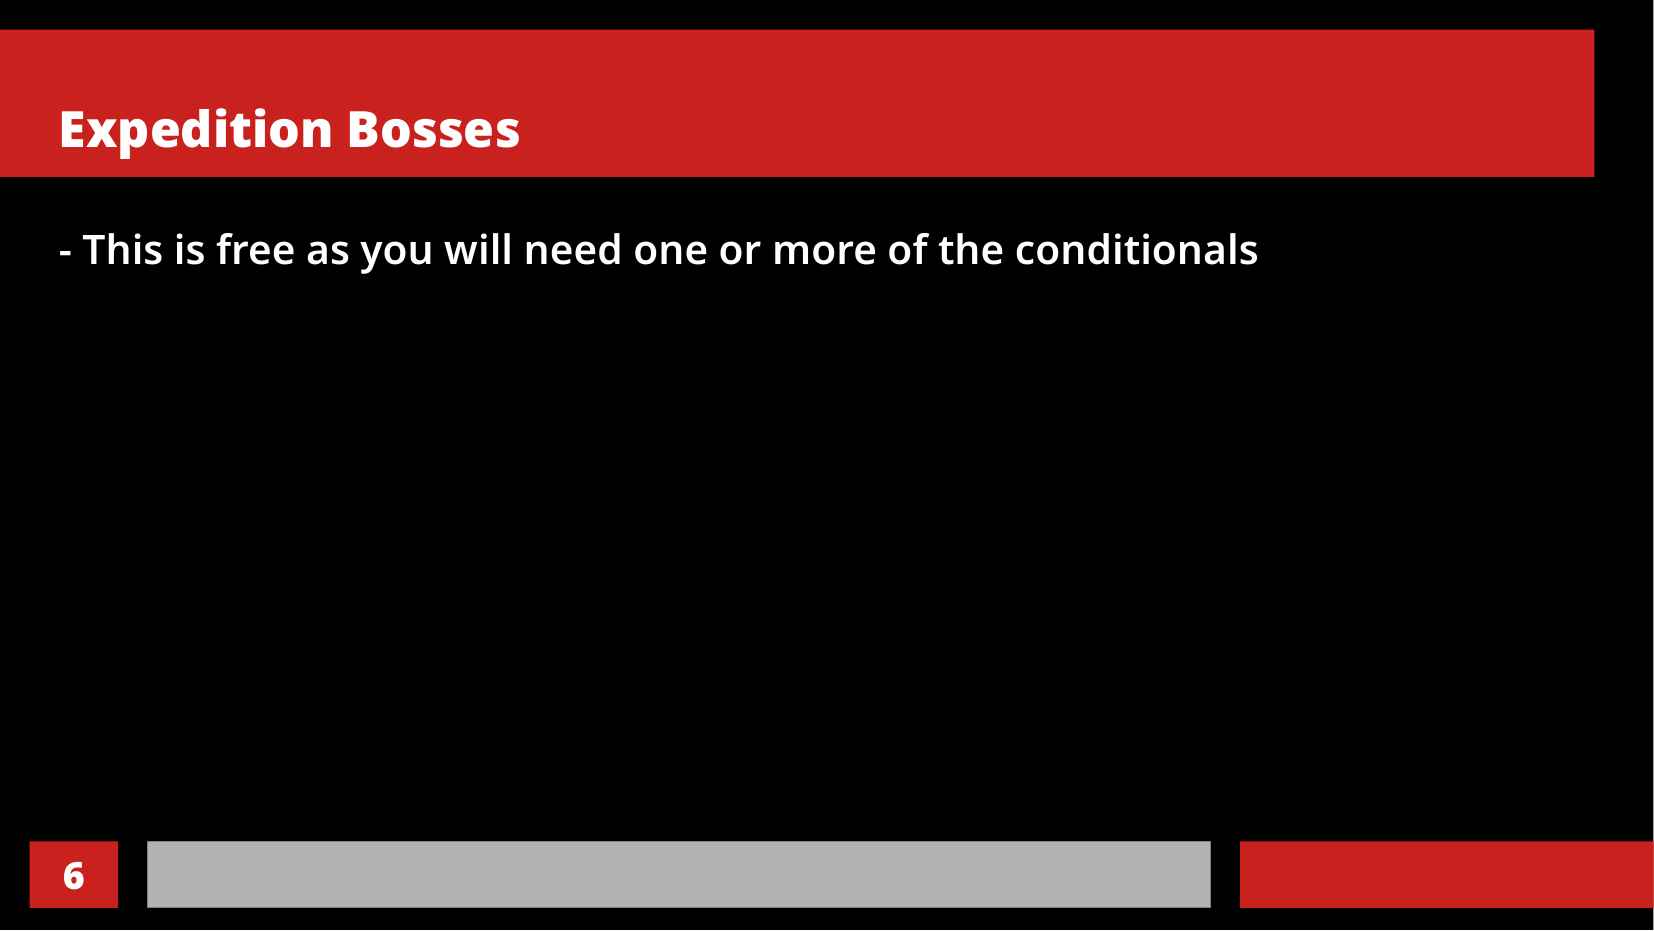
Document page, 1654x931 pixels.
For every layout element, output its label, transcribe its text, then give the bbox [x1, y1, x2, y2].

list - This is free as you will need one or more of the conditionals [59, 221, 1565, 798]
title Expedition Bosses [59, 44, 1595, 163]
